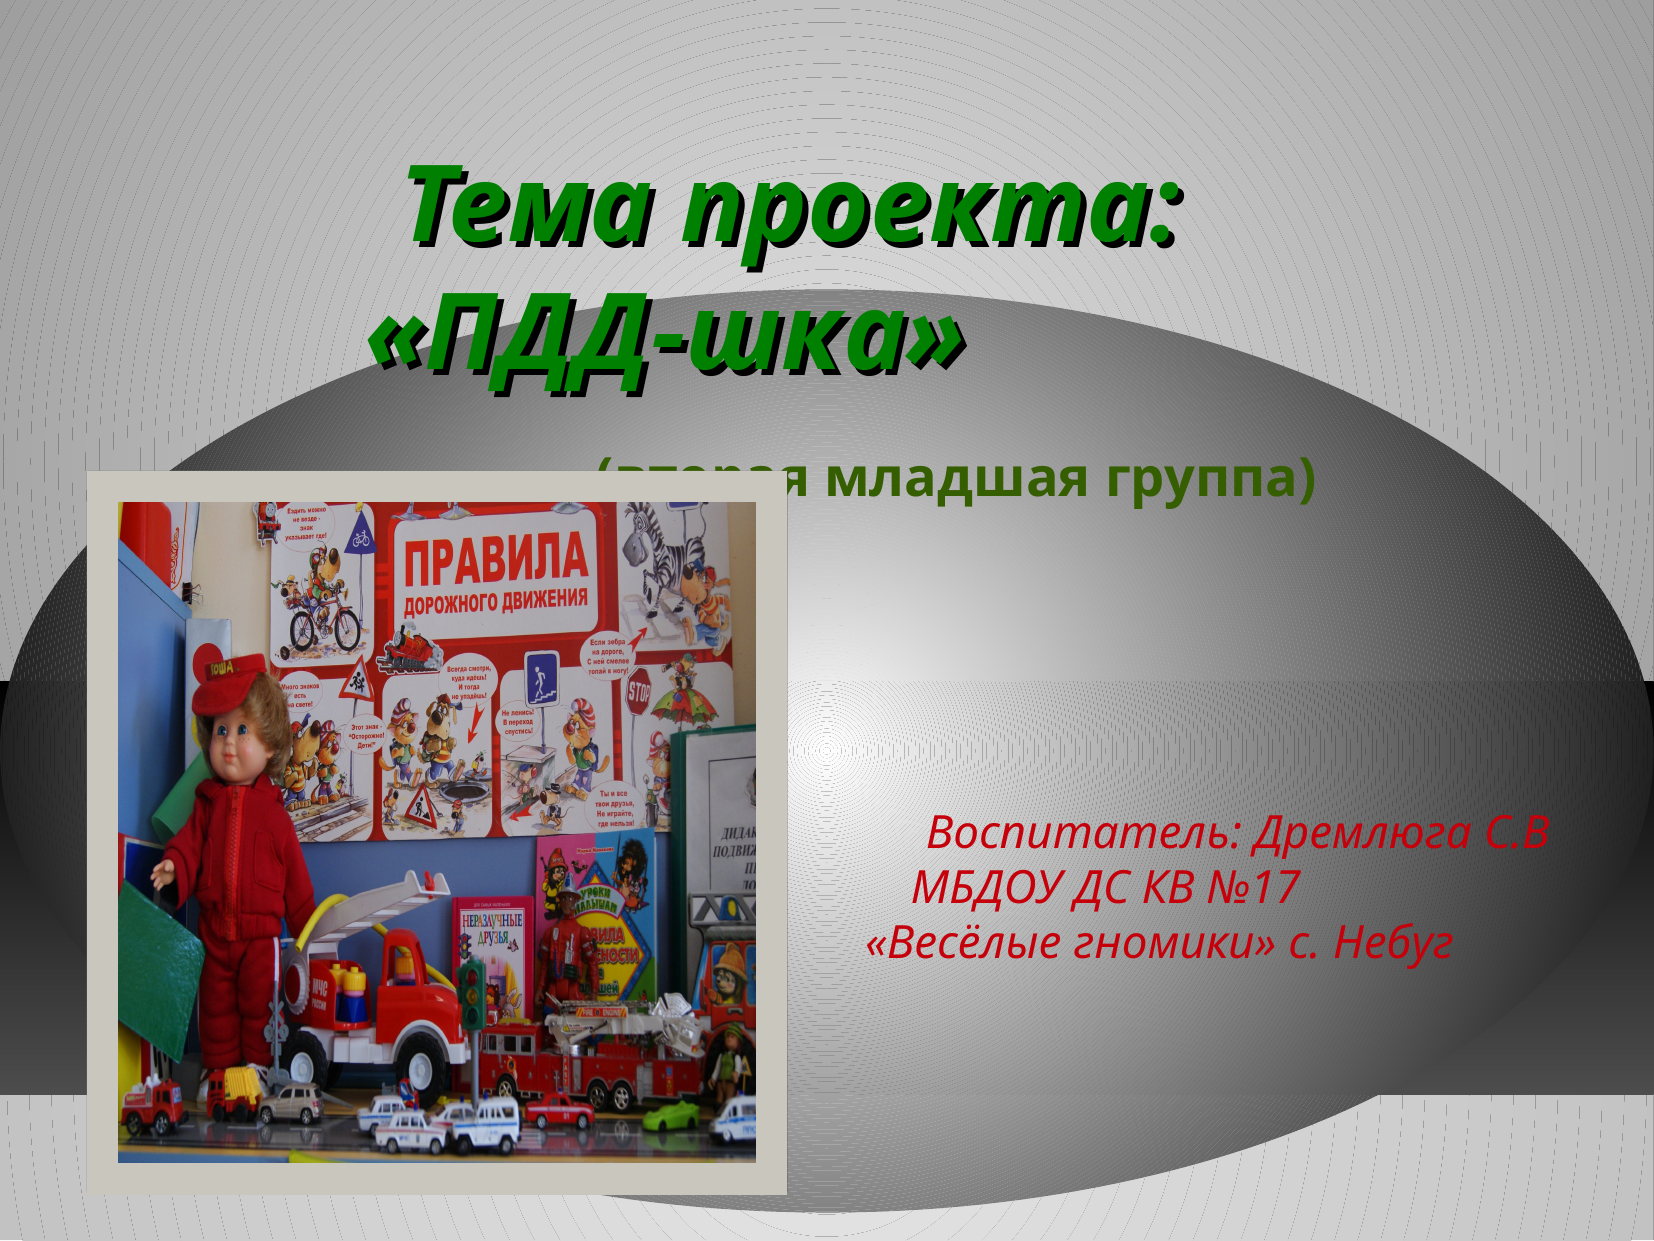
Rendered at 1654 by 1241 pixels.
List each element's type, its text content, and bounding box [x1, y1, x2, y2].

picture [118, 501, 756, 1164]
subtitle Воспитатель: Дремлюга С.В МБДОУ ДС КВ №17 «Весёлые гномики» с. Небуг [738, 679, 1654, 1211]
title Тема проекта: «ПДД-шка» (вторая младшая группа) [283, 0, 1406, 428]
